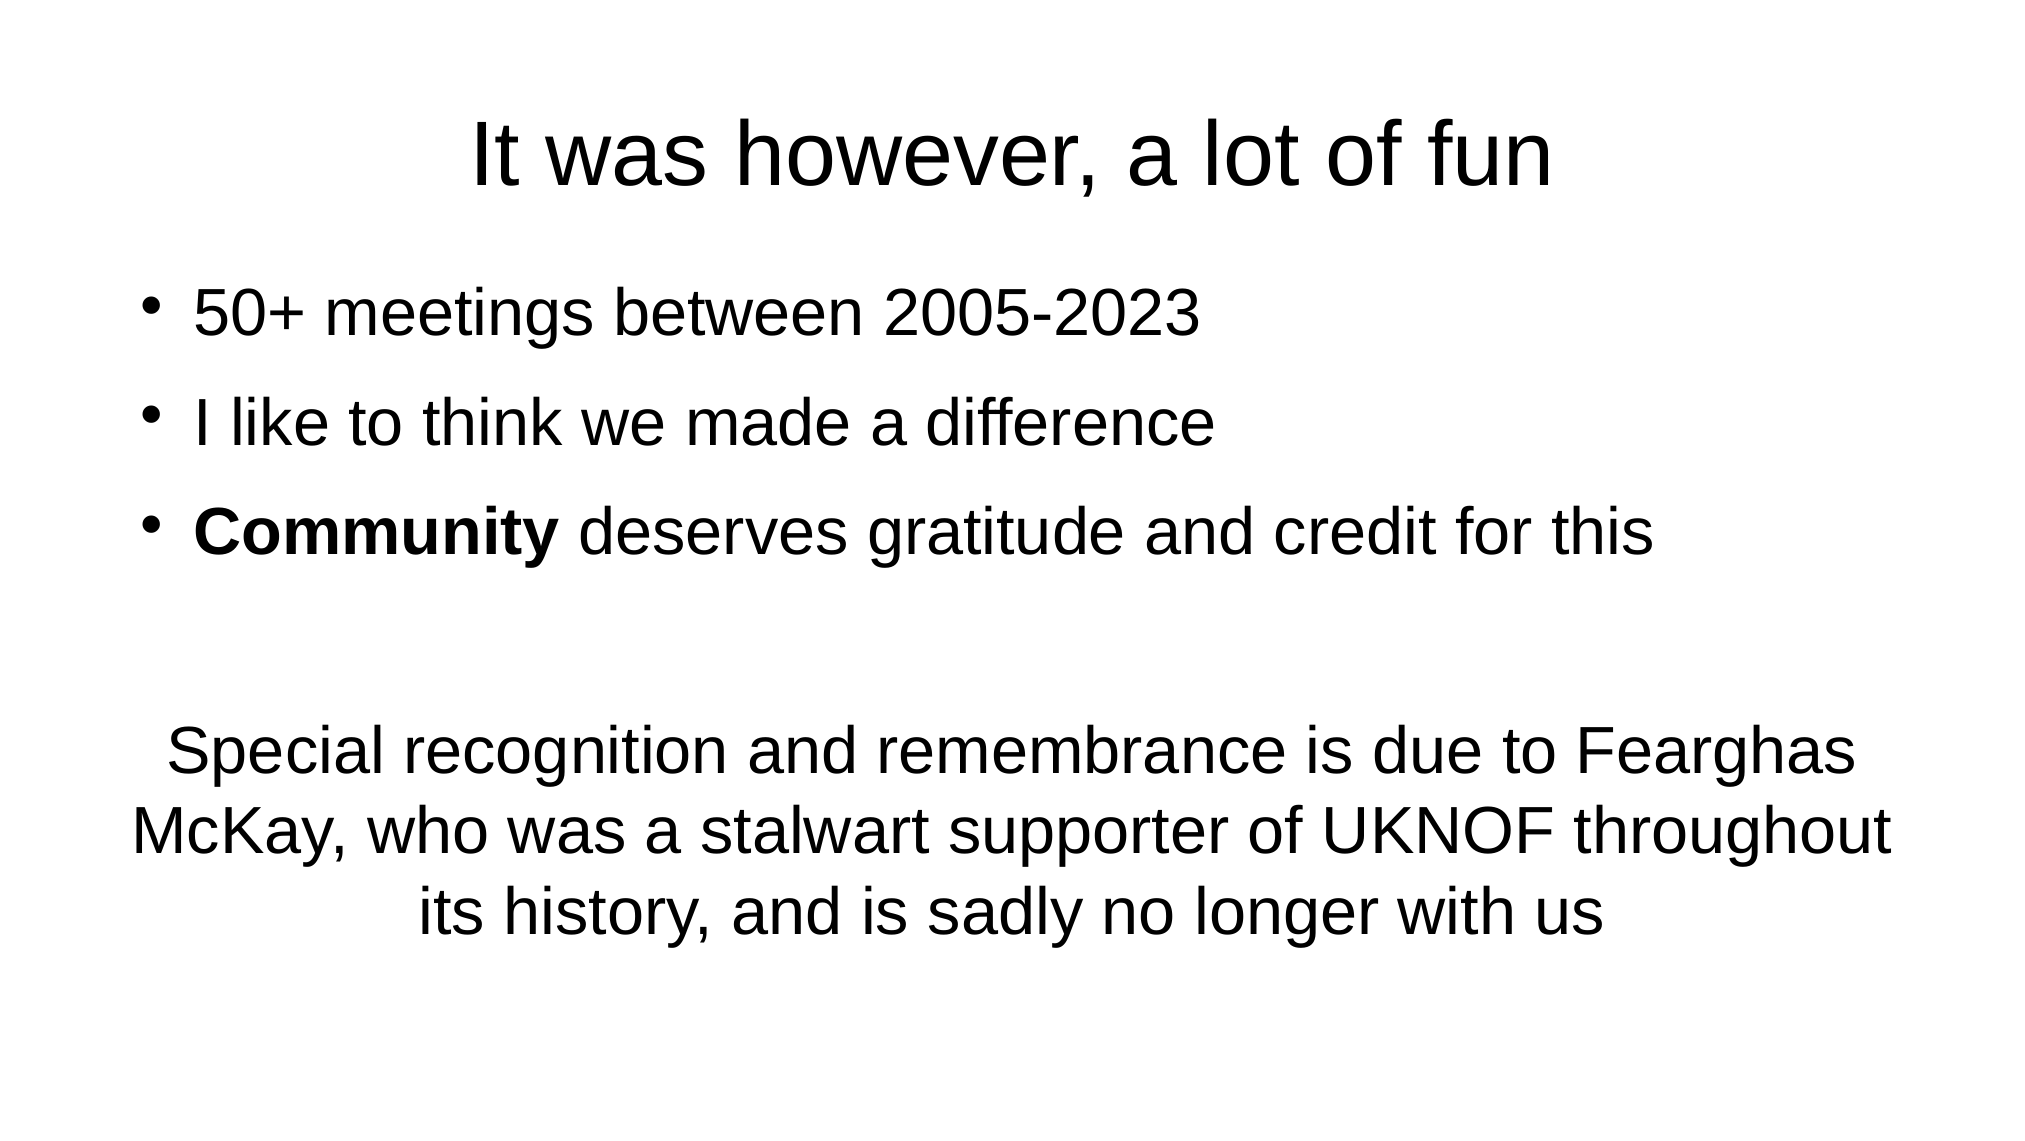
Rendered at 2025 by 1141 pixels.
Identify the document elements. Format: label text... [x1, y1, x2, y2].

title It was however, a lot of fun [467, 37, 1558, 260]
list 50+ meetings between 2005-2023 I like to think we made a difference Community deserves gratitude and credit for this Special recognition and remembrance is due to Fearghas McKay, who was a stalwart supporter of UKNOF throughout its history, and is sadly no longer with us [122, 268, 1903, 1083]
